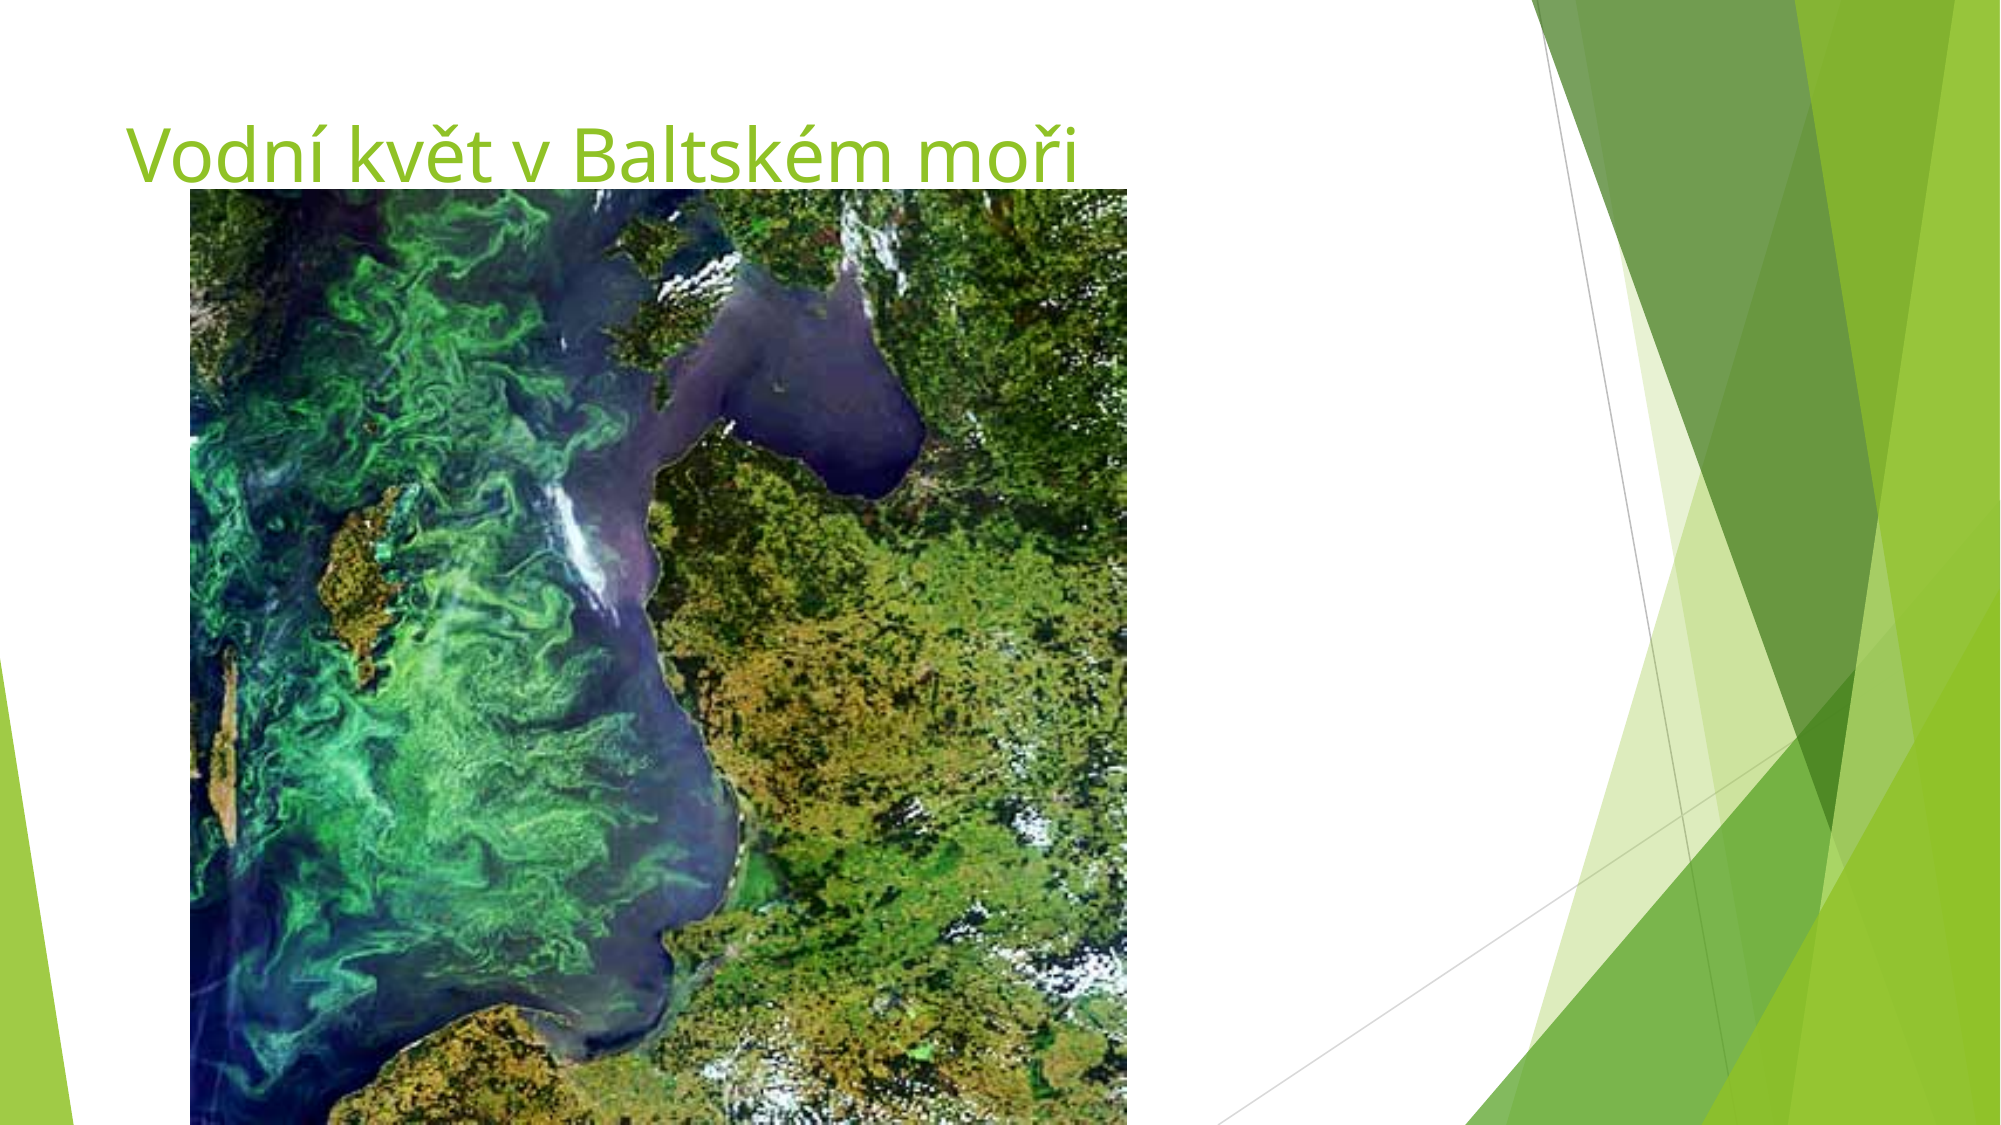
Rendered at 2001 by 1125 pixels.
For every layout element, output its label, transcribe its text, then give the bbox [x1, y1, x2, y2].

picture [190, 189, 1127, 1125]
title Vodní květ v Baltském moři [111, 99, 1522, 317]
